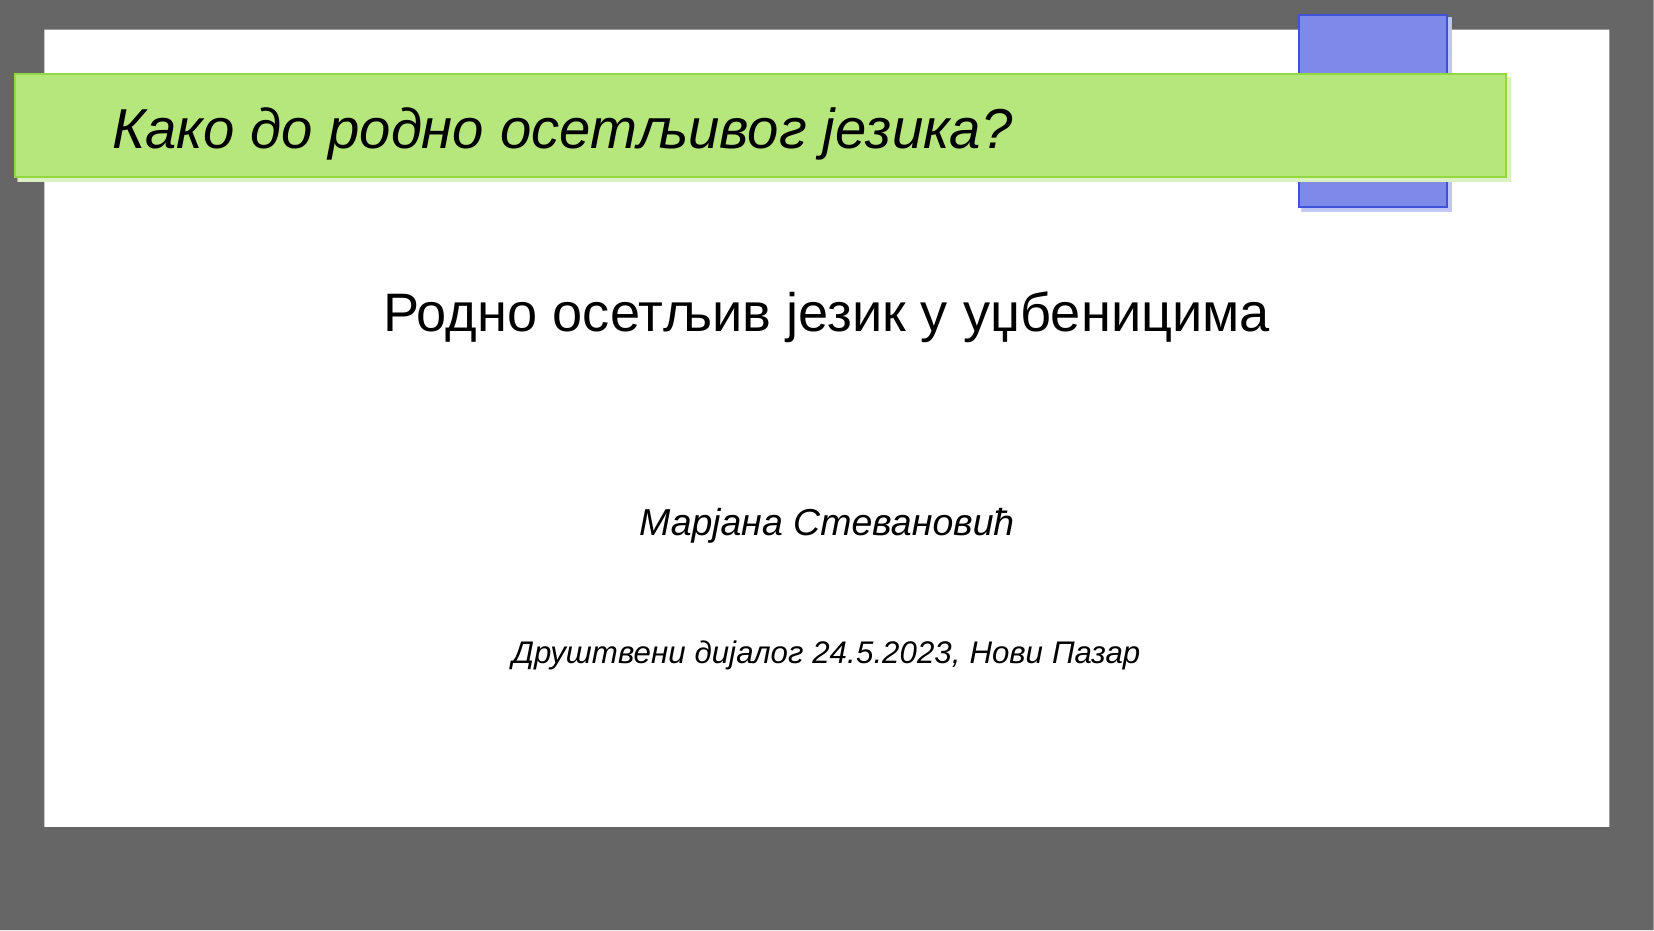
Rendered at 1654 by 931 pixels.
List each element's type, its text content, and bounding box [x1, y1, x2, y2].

subtitle Родно осетљив језик у уџбеницима Марјана Стевановић Друштвени дијалог 24.5.2023, Нови Пазар [88, 221, 1565, 813]
title Како до родно осетљивог језика? [112, 73, 1530, 178]
